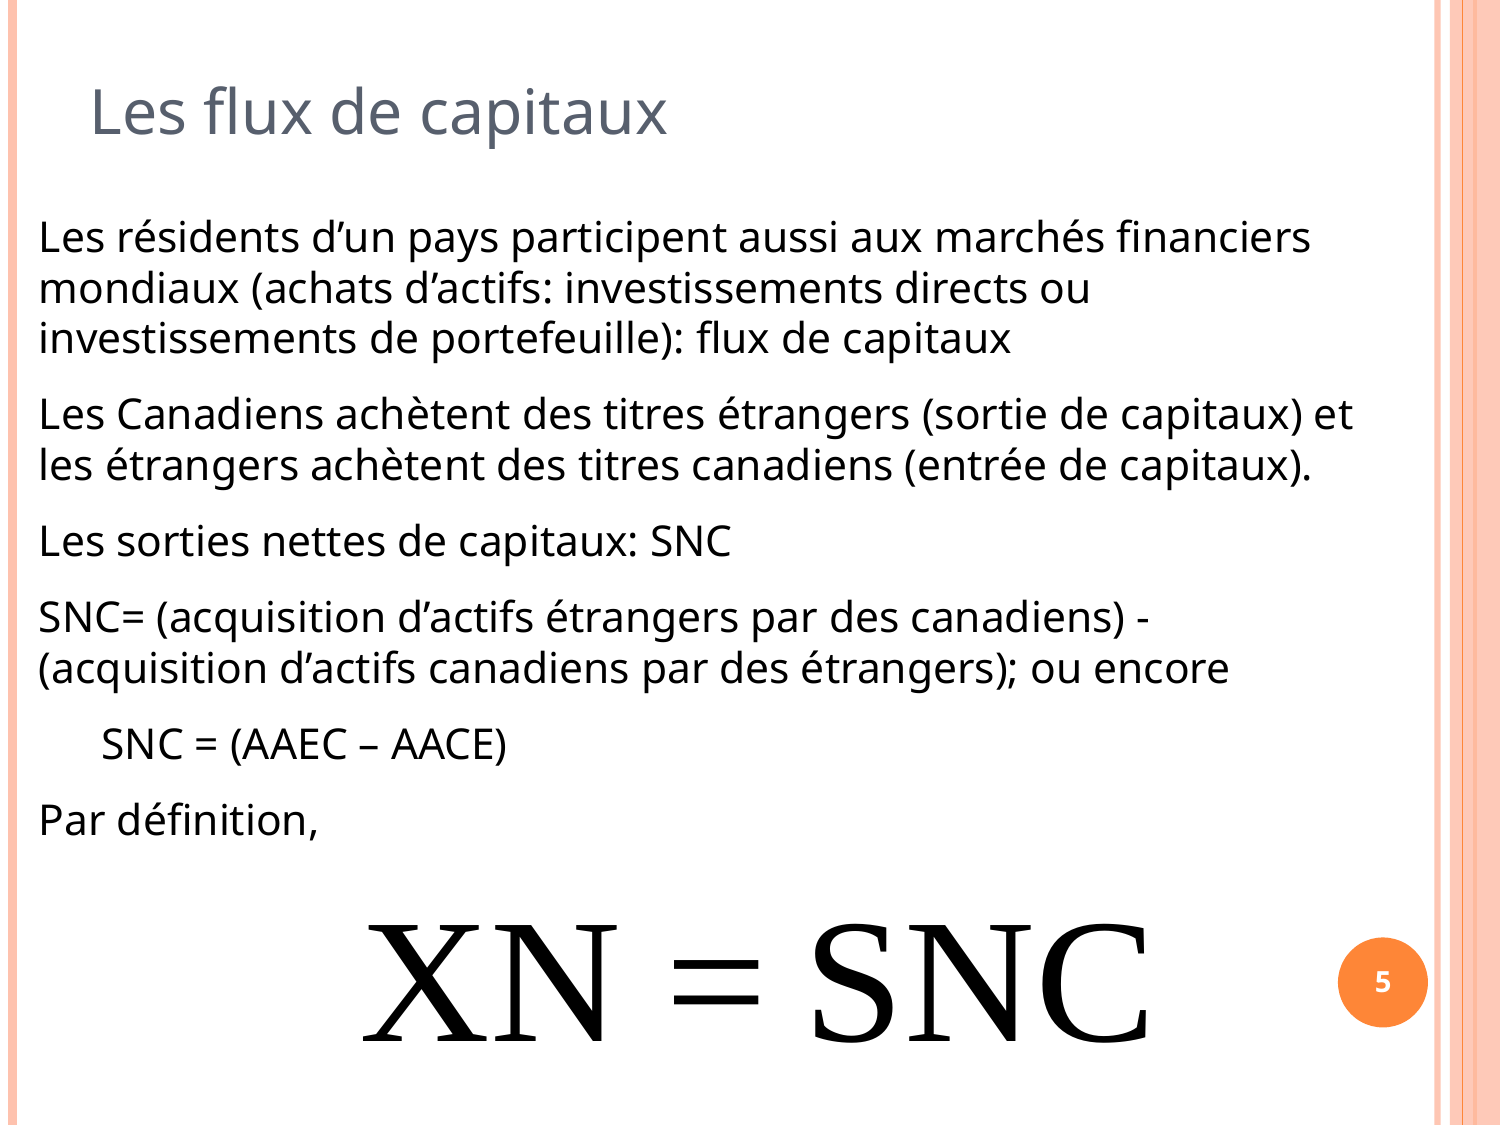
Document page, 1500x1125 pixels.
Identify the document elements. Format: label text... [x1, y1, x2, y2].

slide_number <numéro> [1333, 940, 1434, 1027]
list Les résidents d’un pays participent aussi aux marchés financiers mondiaux (achats d’actifs: investissements directs ou investissements de portefeuille): flux de capitaux Les Canadiens achètent des titres étrangers (sortie de capitaux) et les étrangers achètent des titres canadiens (entrée de capitaux). Les sorties nettes de capitaux: SNC SNC= (acquisition d’actifs étrangers par des canadiens) - (acquisition d’actifs canadiens par des étrangers); ou encore SNC = (AAEC – AACE) Par définition, [38, 209, 1388, 856]
chart [332, 879, 1193, 1086]
title Les flux de capitaux [75, 0, 1300, 155]
